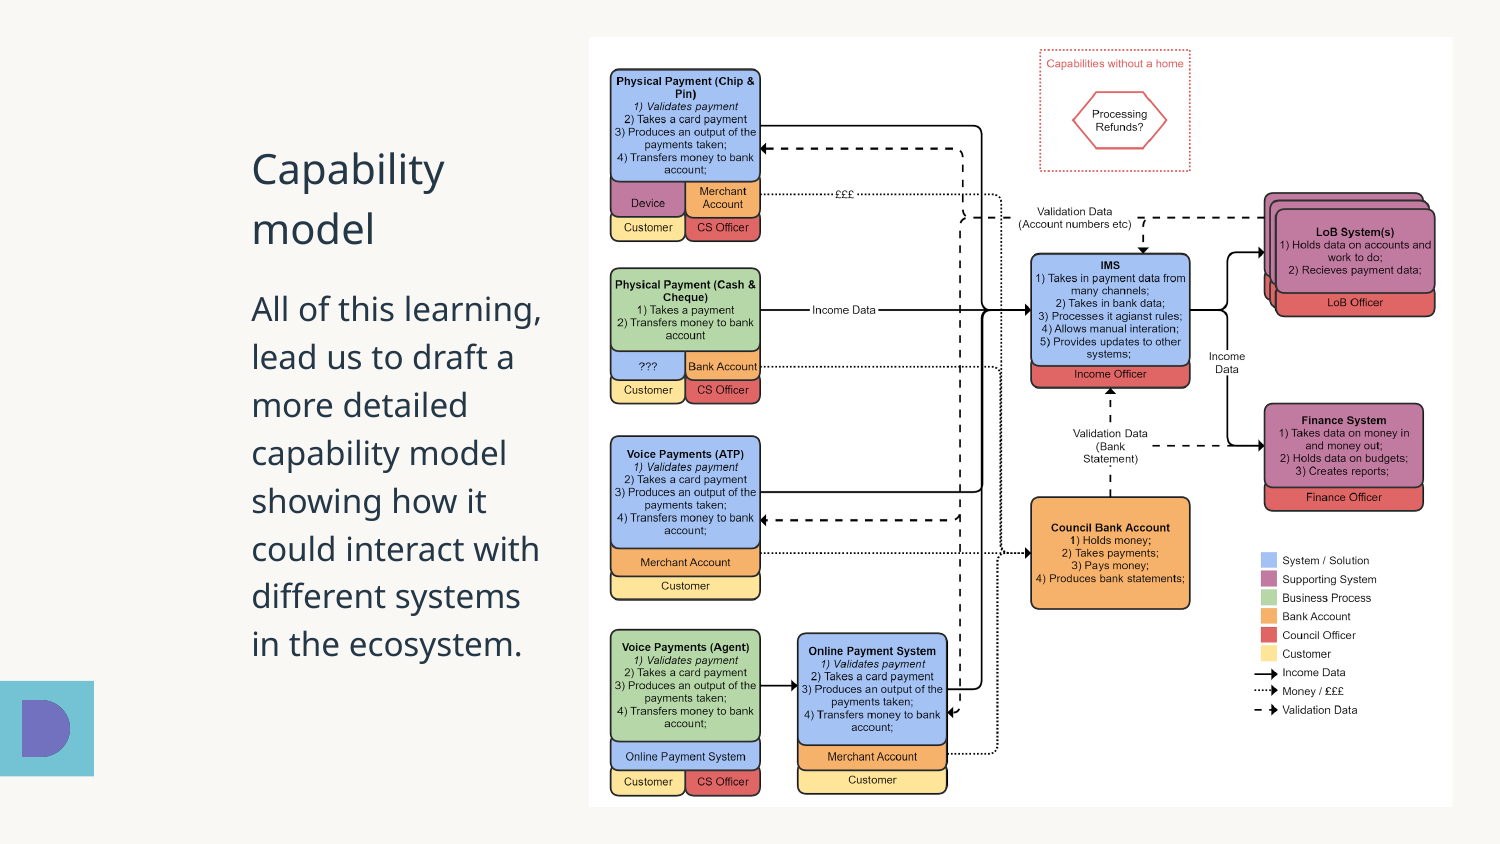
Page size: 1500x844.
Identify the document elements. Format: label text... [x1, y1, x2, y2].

picture [588, 37, 1453, 807]
list All of this learning, lead us to draft a more detailed capability model showing how it could interact with different systems in the ecosystem. [236, 265, 564, 681]
title Capability model [236, 118, 588, 238]
picture [22, 700, 70, 757]
